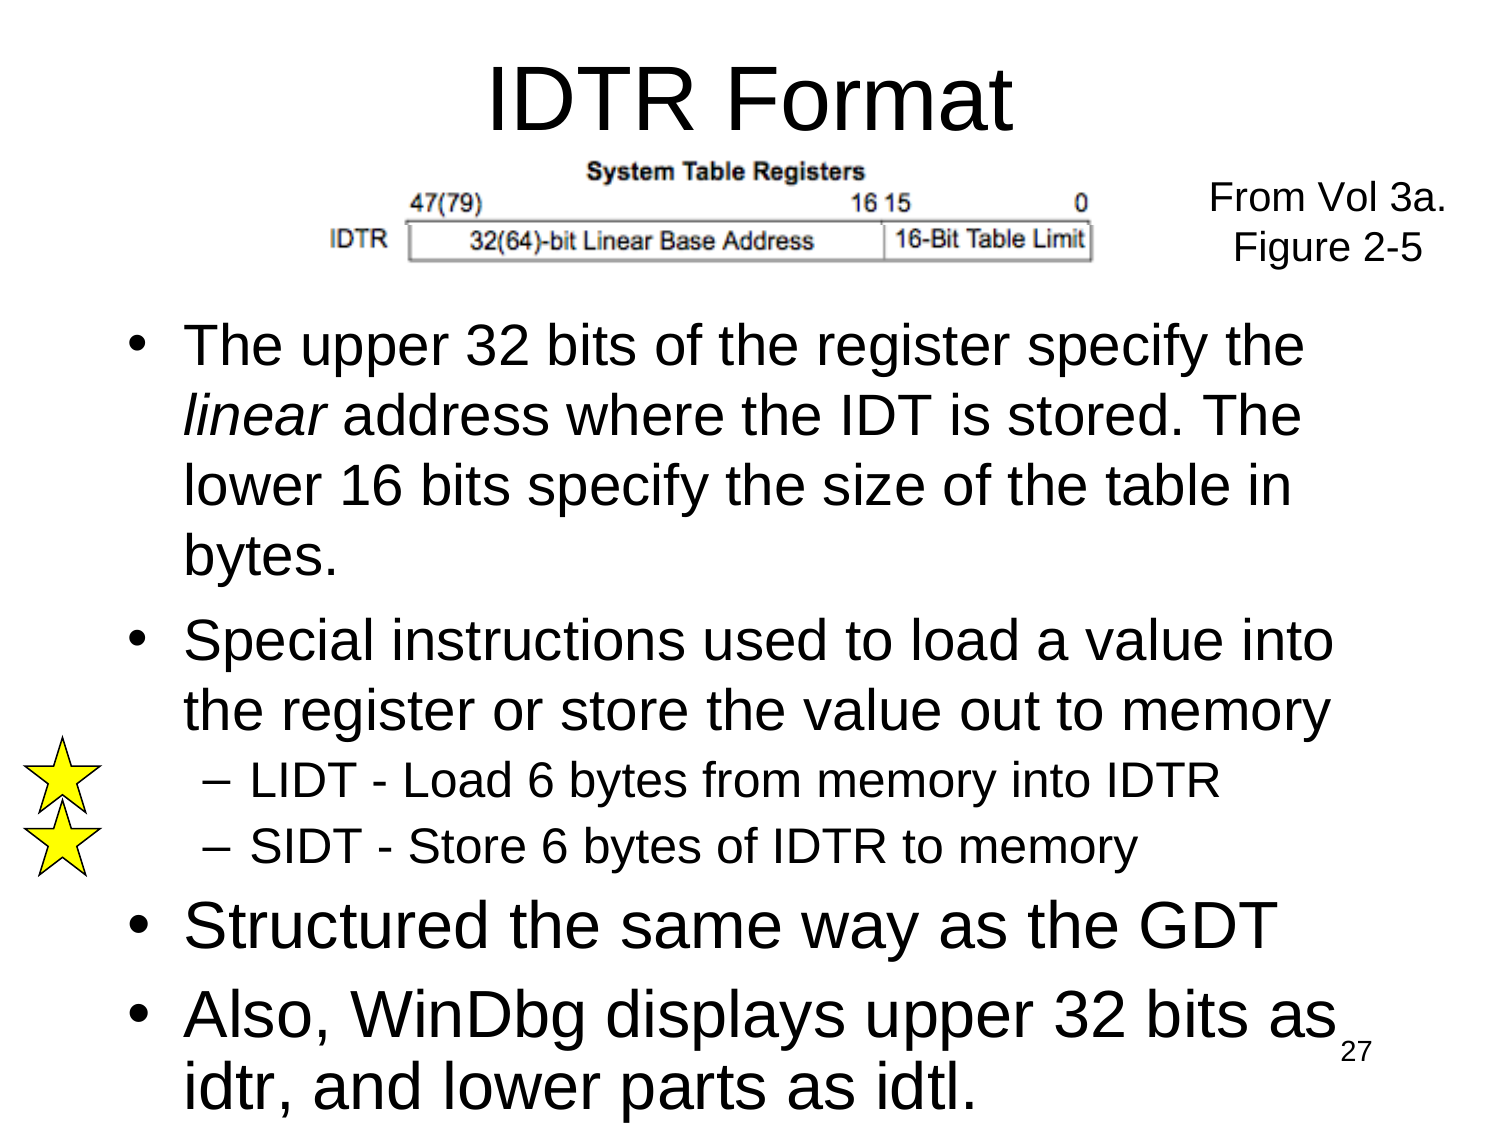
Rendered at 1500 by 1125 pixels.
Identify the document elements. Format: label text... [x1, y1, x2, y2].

text_box From Vol 3a. Figure 2-5 [1193, 162, 1463, 278]
title IDTR Format [112, 0, 1388, 188]
text_box [24, 800, 101, 876]
list The upper 32 bits of the register specify the linear address where the IDT is stored. The lower 16 bits specify the size of the table in bytes. Special instructions used to load a value into the register or store the value out to memory LIDT - Load 6 bytes from memory into IDTR SIDT - Store 6 bytes of IDTR to memory Structured the same way as the GDT Also, WinDbg displays upper 32 bits as idtr, and lower parts as idtl. [112, 299, 1388, 1125]
picture [300, 149, 1113, 278]
text_box [24, 737, 101, 813]
